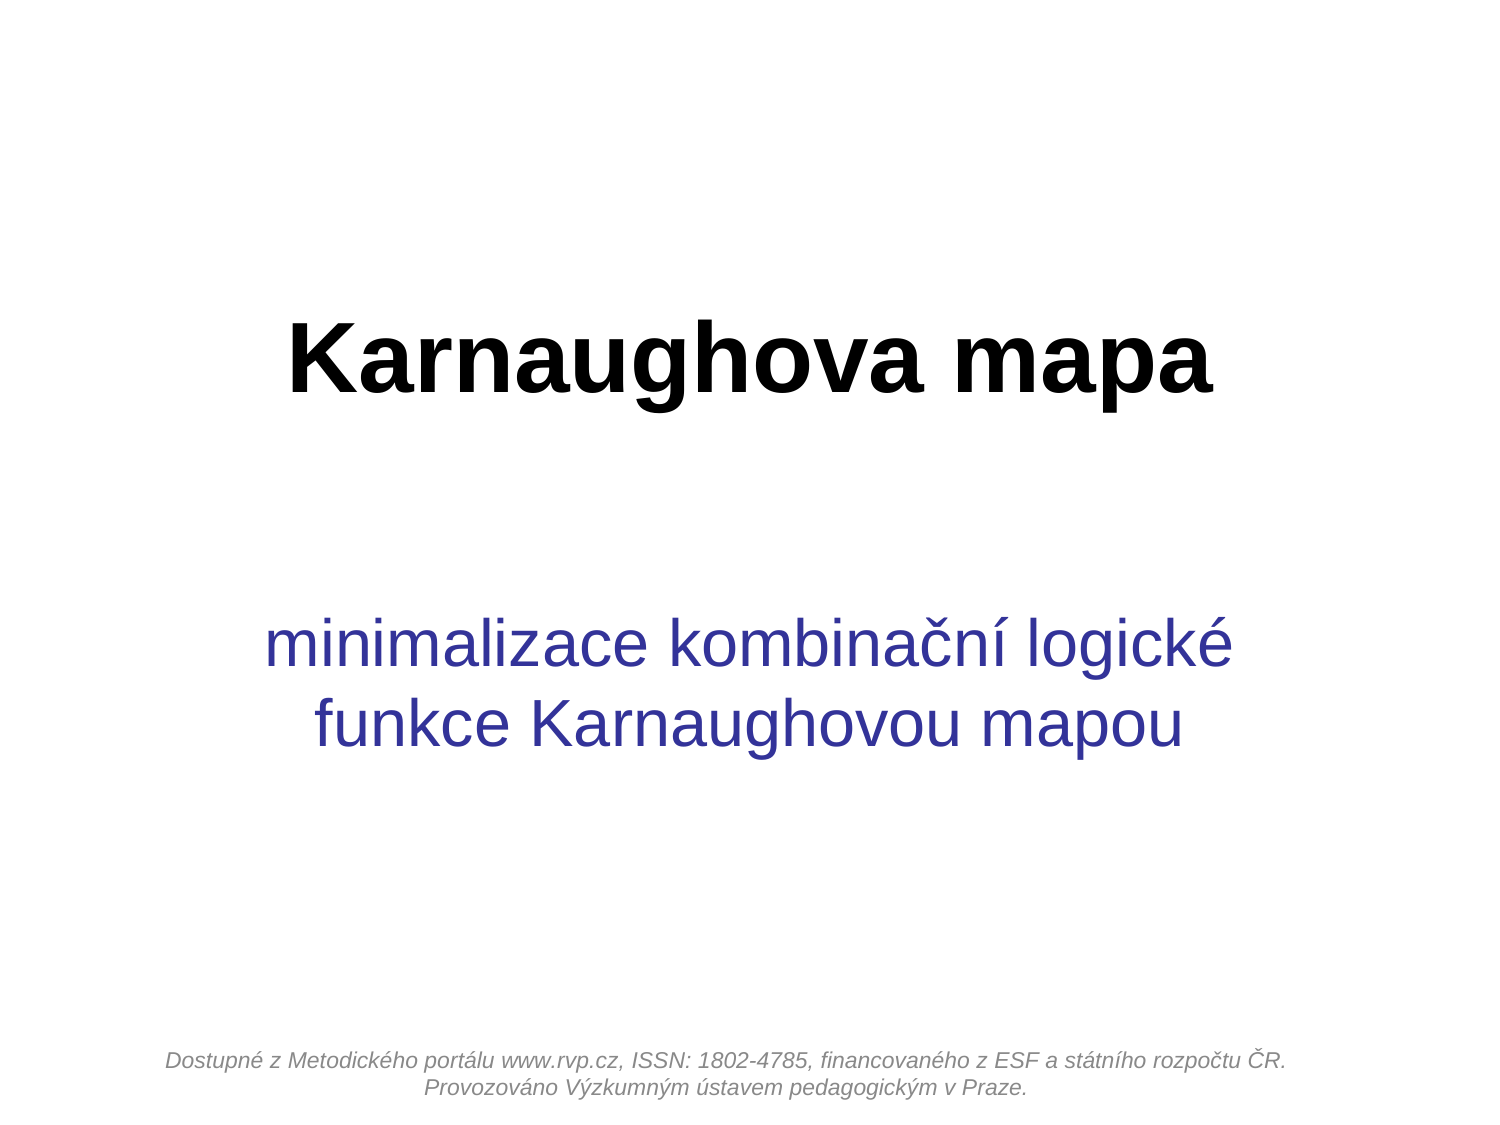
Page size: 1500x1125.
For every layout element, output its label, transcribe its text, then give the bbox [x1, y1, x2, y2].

text_box Karnaughova mapa [112, 231, 1388, 473]
text_box minimalizace kombinační logické funkce Karnaughovou mapou [225, 591, 1276, 864]
text_box Dostupné z Metodického portálu www.rvp.cz, ISSN: 1802-4785, financovaného z ESF a státního rozpočtu ČR. Provozováno Výzkumným ústavem pedagogickým v Praze. [105, 1042, 1348, 1103]
